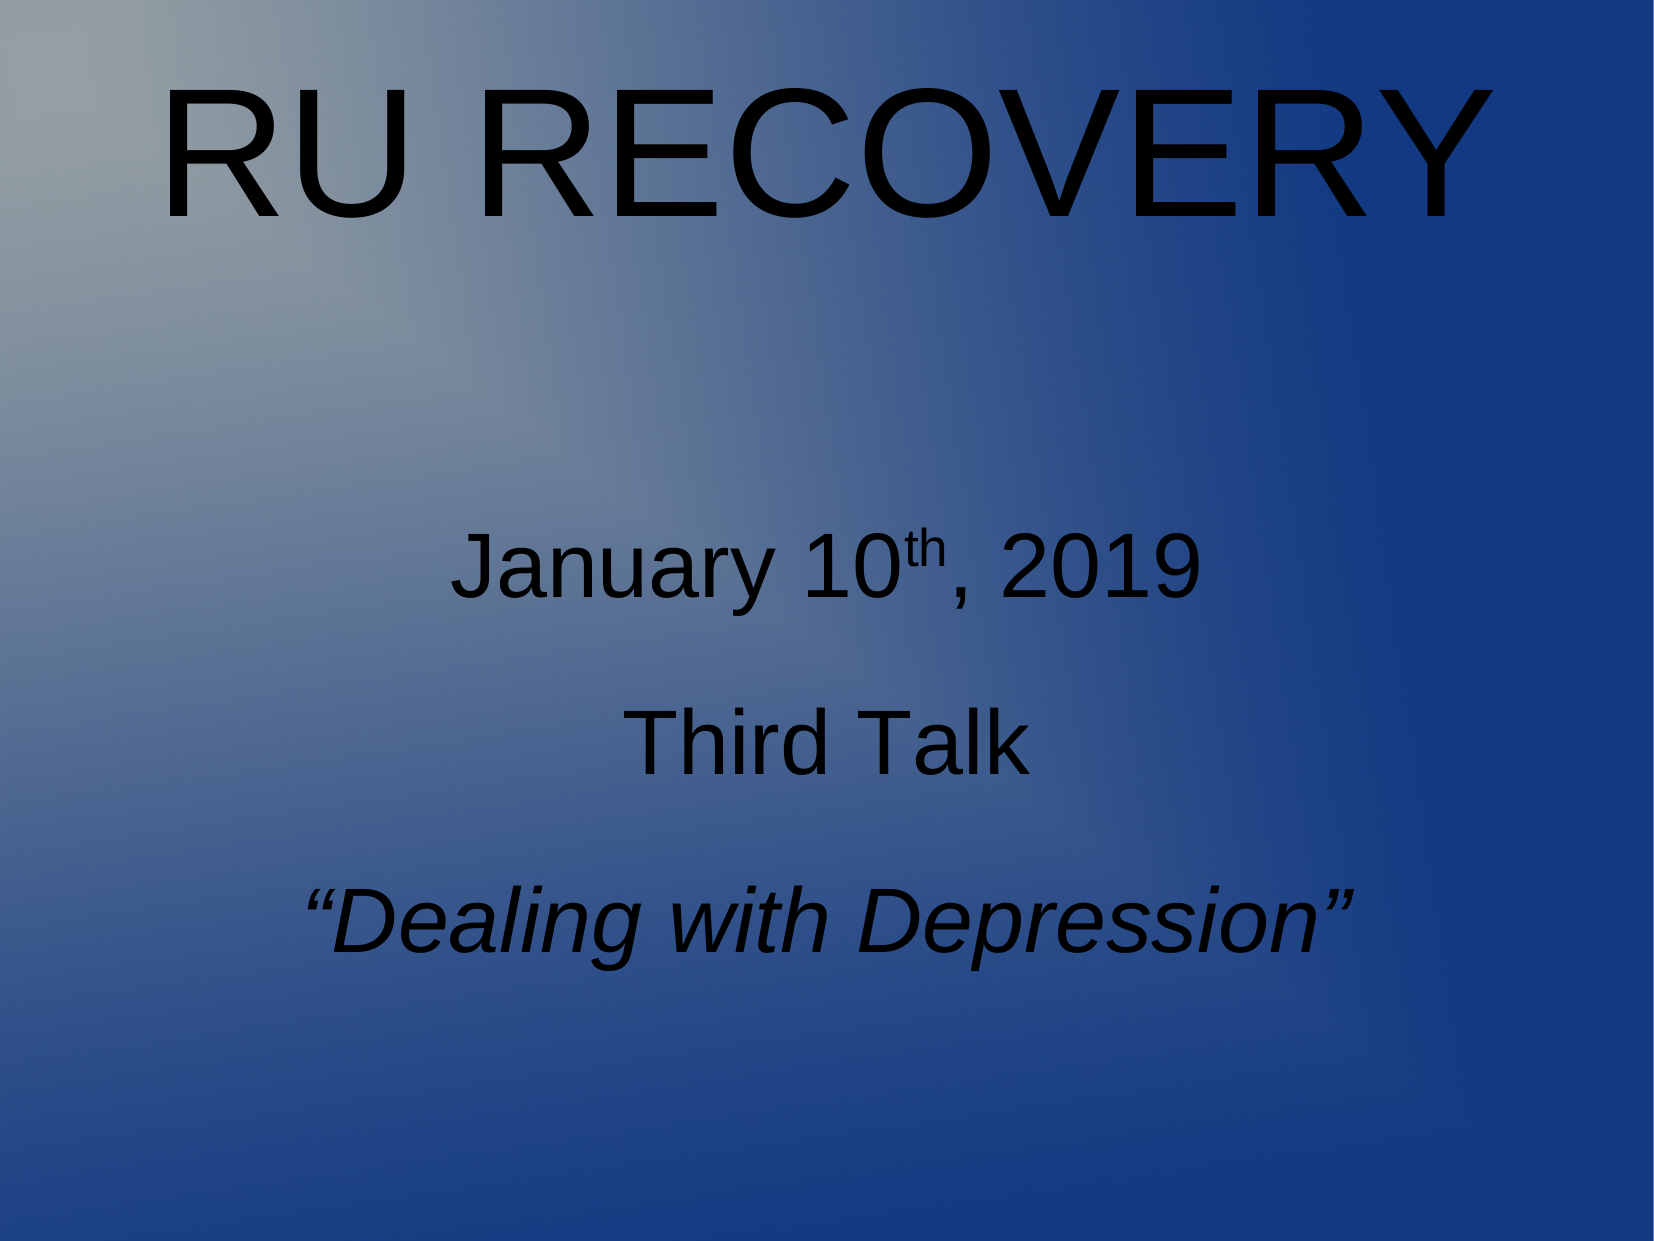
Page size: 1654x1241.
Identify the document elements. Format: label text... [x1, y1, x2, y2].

title RU RECOVERY [82, 49, 1571, 257]
subtitle January 10th, 2019 Third Talk “Dealing with Depression” [82, 290, 1571, 1109]
picture [0, 0, 1654, 1241]
